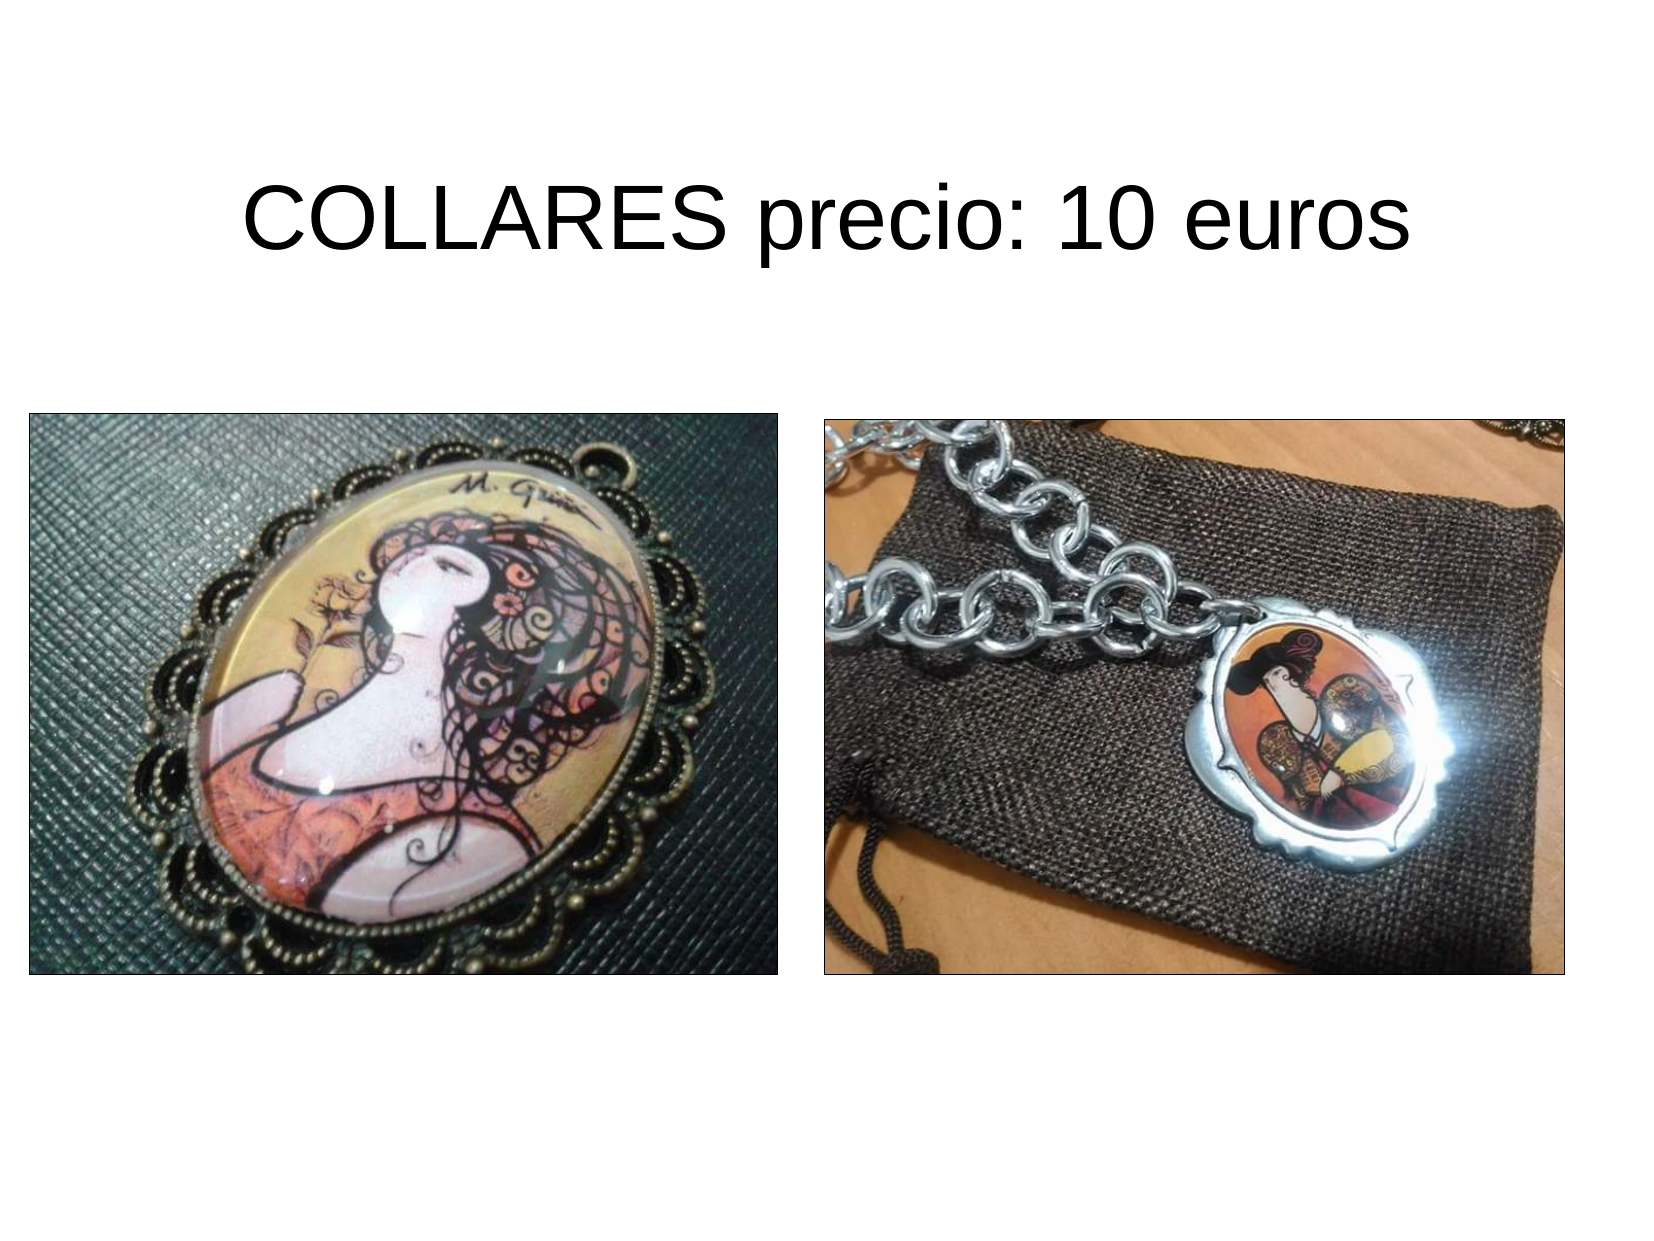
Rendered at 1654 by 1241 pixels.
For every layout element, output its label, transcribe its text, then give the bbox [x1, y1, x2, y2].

picture [824, 419, 1565, 975]
title COLLARES precio: 10 euros [121, 114, 1534, 322]
picture [29, 413, 778, 975]
